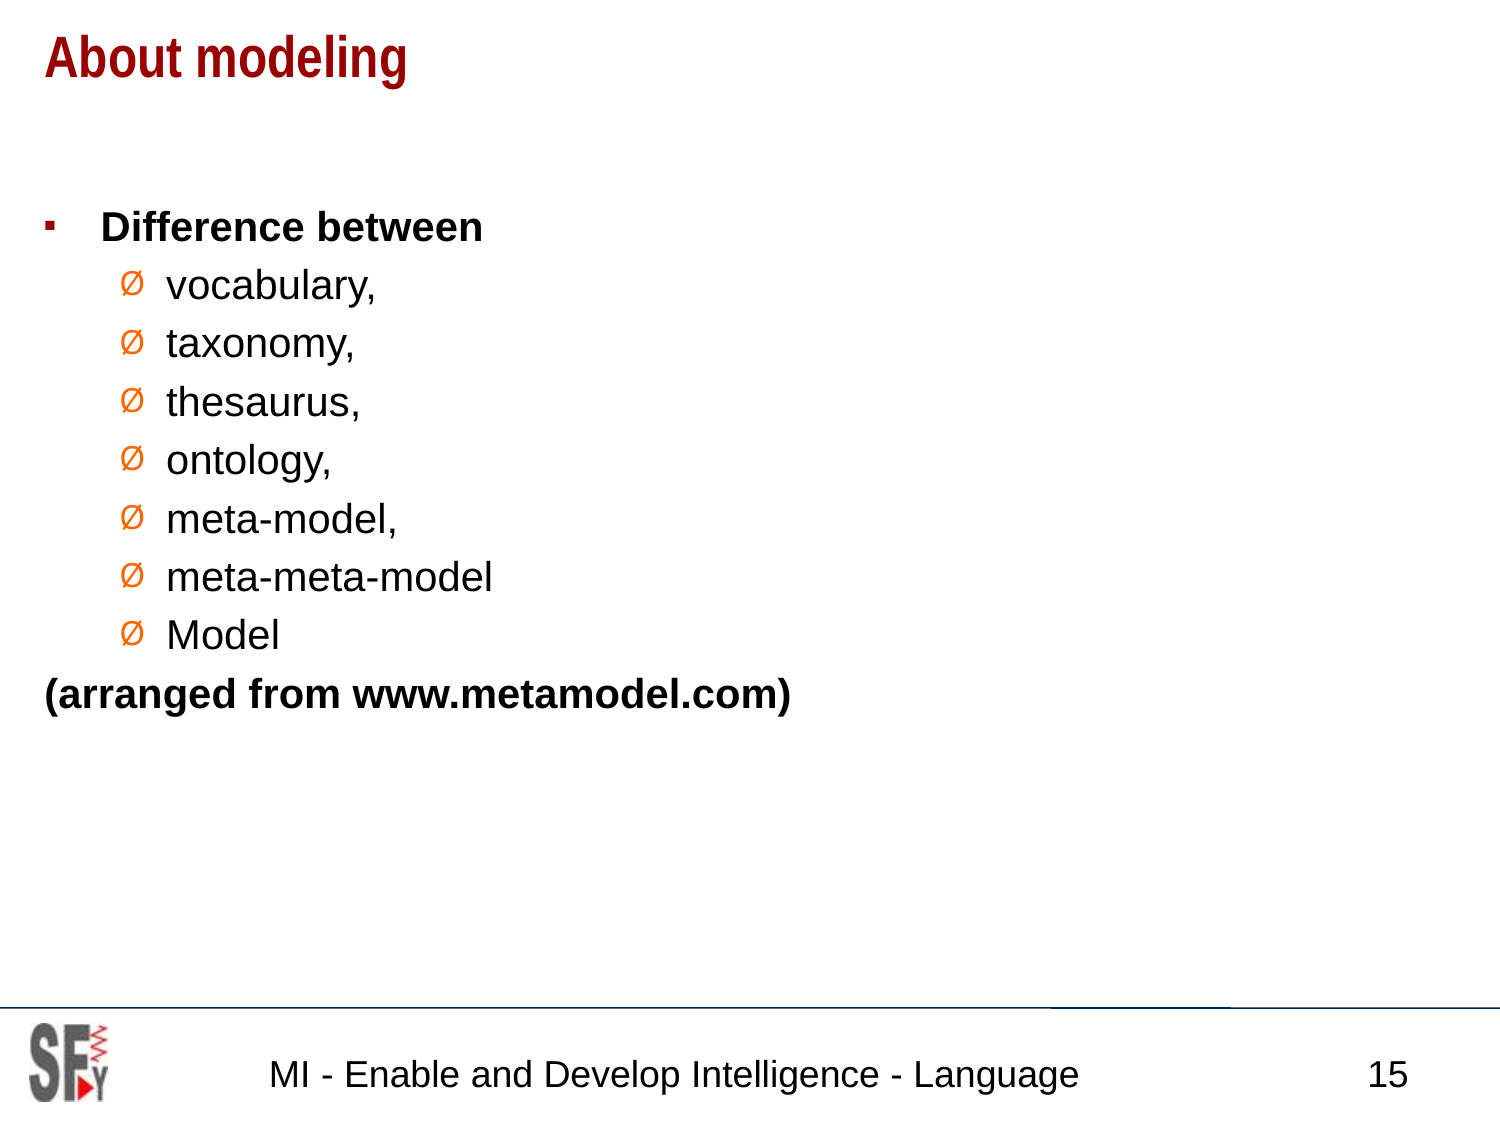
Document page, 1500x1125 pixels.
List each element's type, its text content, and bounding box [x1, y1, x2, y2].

title About modeling [29, 12, 1471, 138]
list Difference between vocabulary, taxonomy, thesaurus, ontology, meta-model, meta-meta-model Model (arranged from www.metamodel.com) [29, 184, 1471, 988]
footer MI - Enable and Develop Intelligence - Language [253, 1034, 1336, 1103]
picture [29, 1023, 108, 1102]
slide_number <numéro> [1352, 1034, 1490, 1103]
